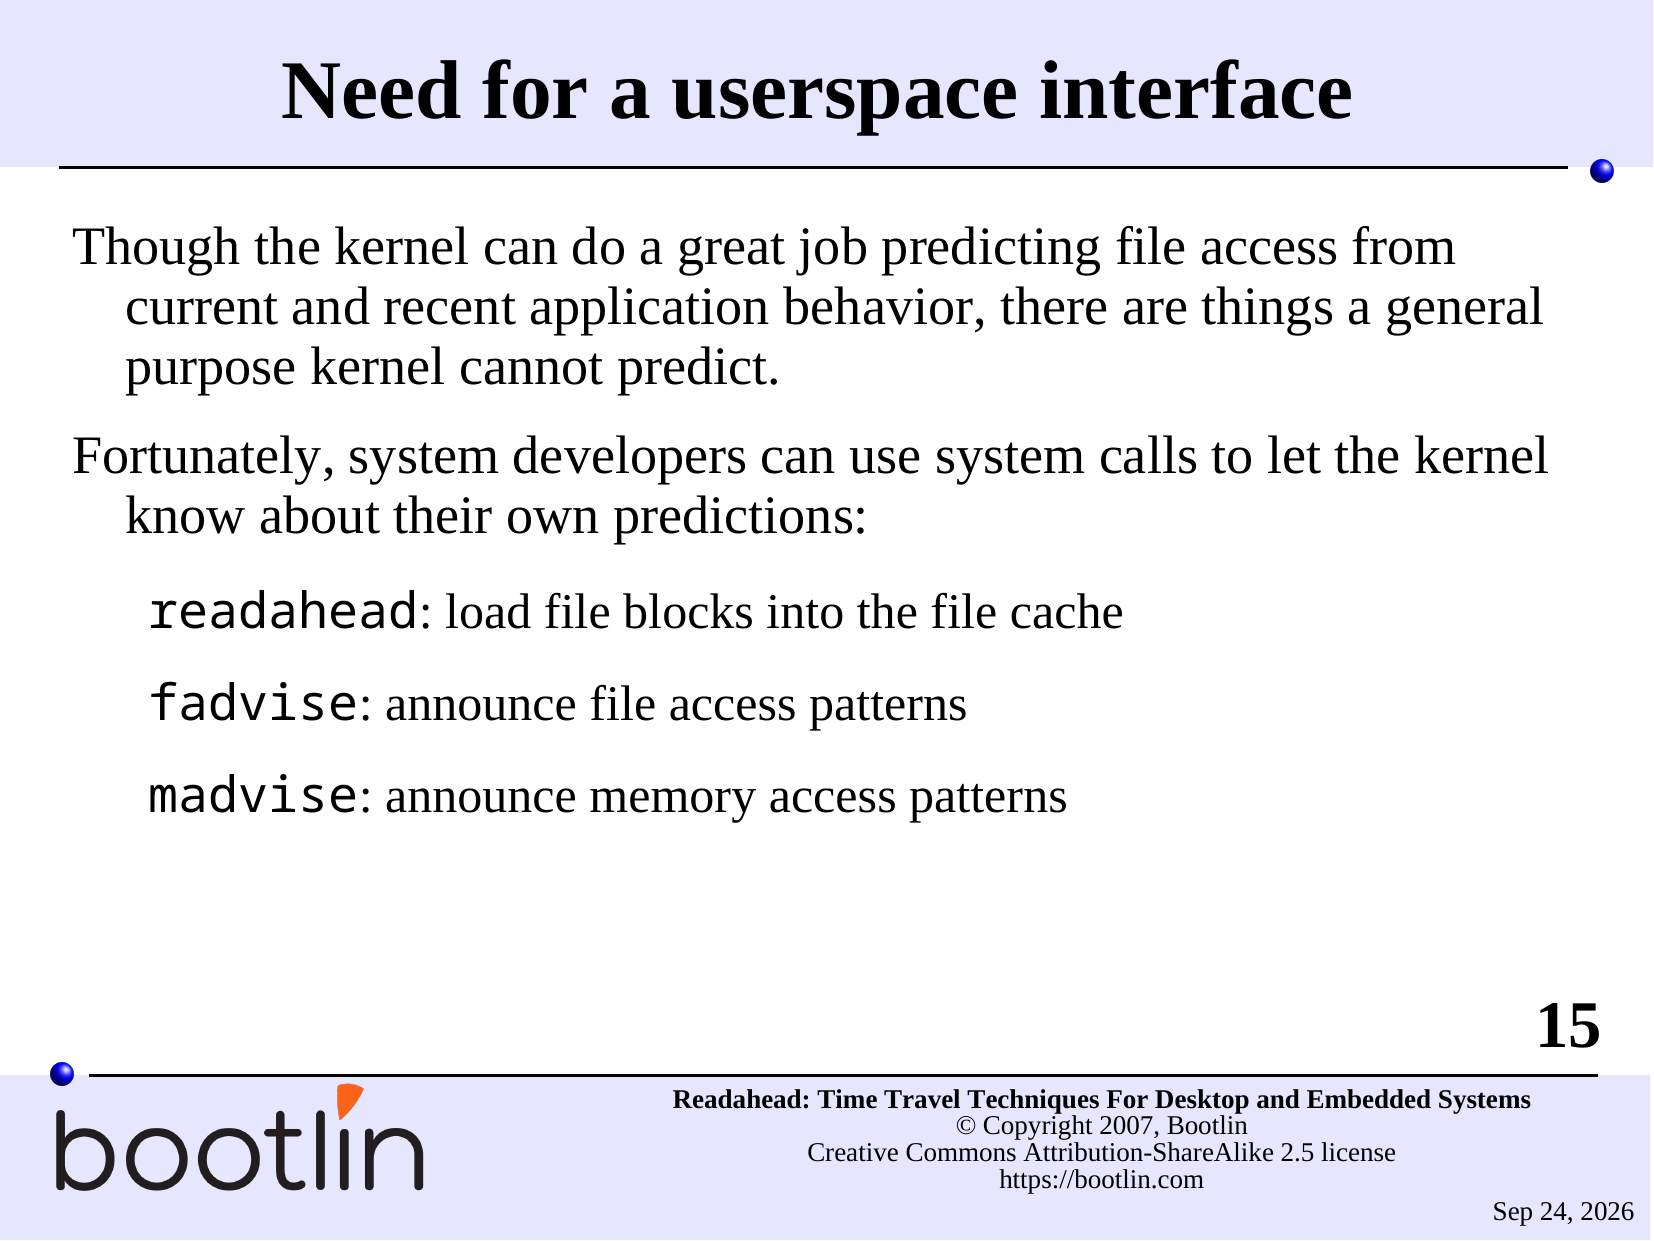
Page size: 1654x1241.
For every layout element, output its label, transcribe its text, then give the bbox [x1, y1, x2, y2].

list Though the kernel can do a great job predicting file access from current and recent application behavior, there are things a general purpose kernel cannot predict. Fortunately, system developers can use system calls to let the kernel know about their own predictions: readahead: load file blocks into the file cache fadvise: announce file access patterns madvise: announce memory access patterns [54, 216, 1574, 1066]
picture [17, 1060, 462, 1230]
title Need for a userspace interface [33, 29, 1604, 153]
